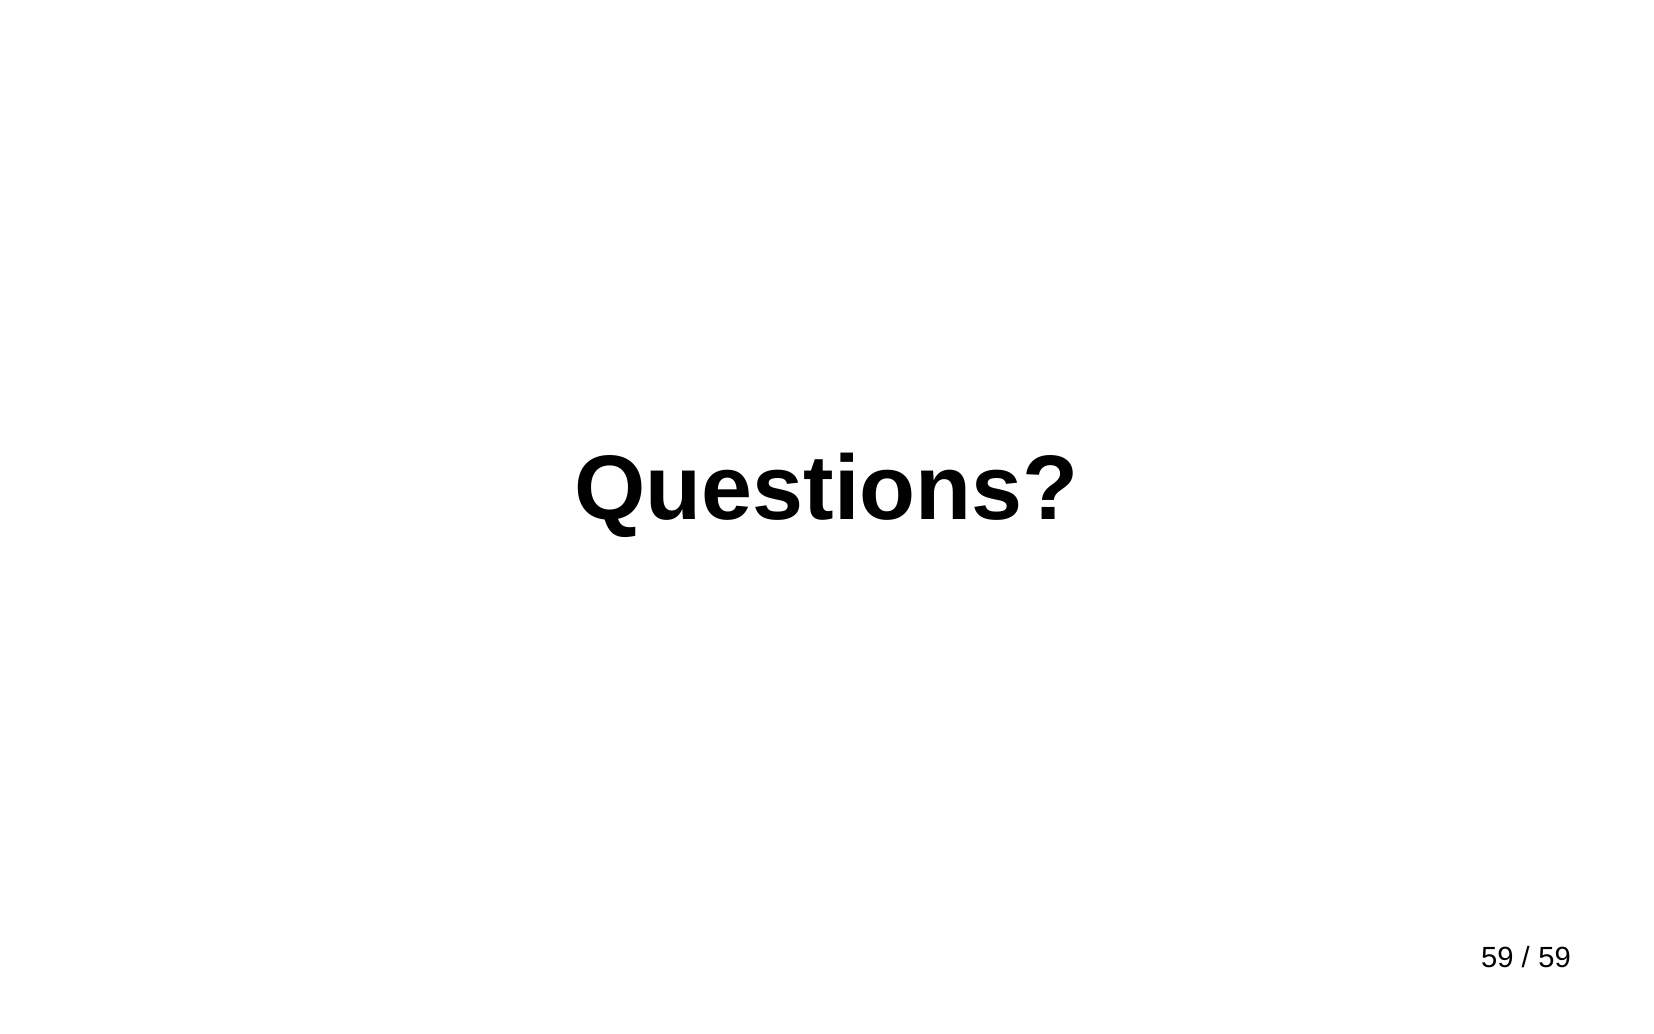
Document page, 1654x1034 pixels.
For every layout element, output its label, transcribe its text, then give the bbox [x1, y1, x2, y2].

title Questions? [82, 401, 1571, 575]
